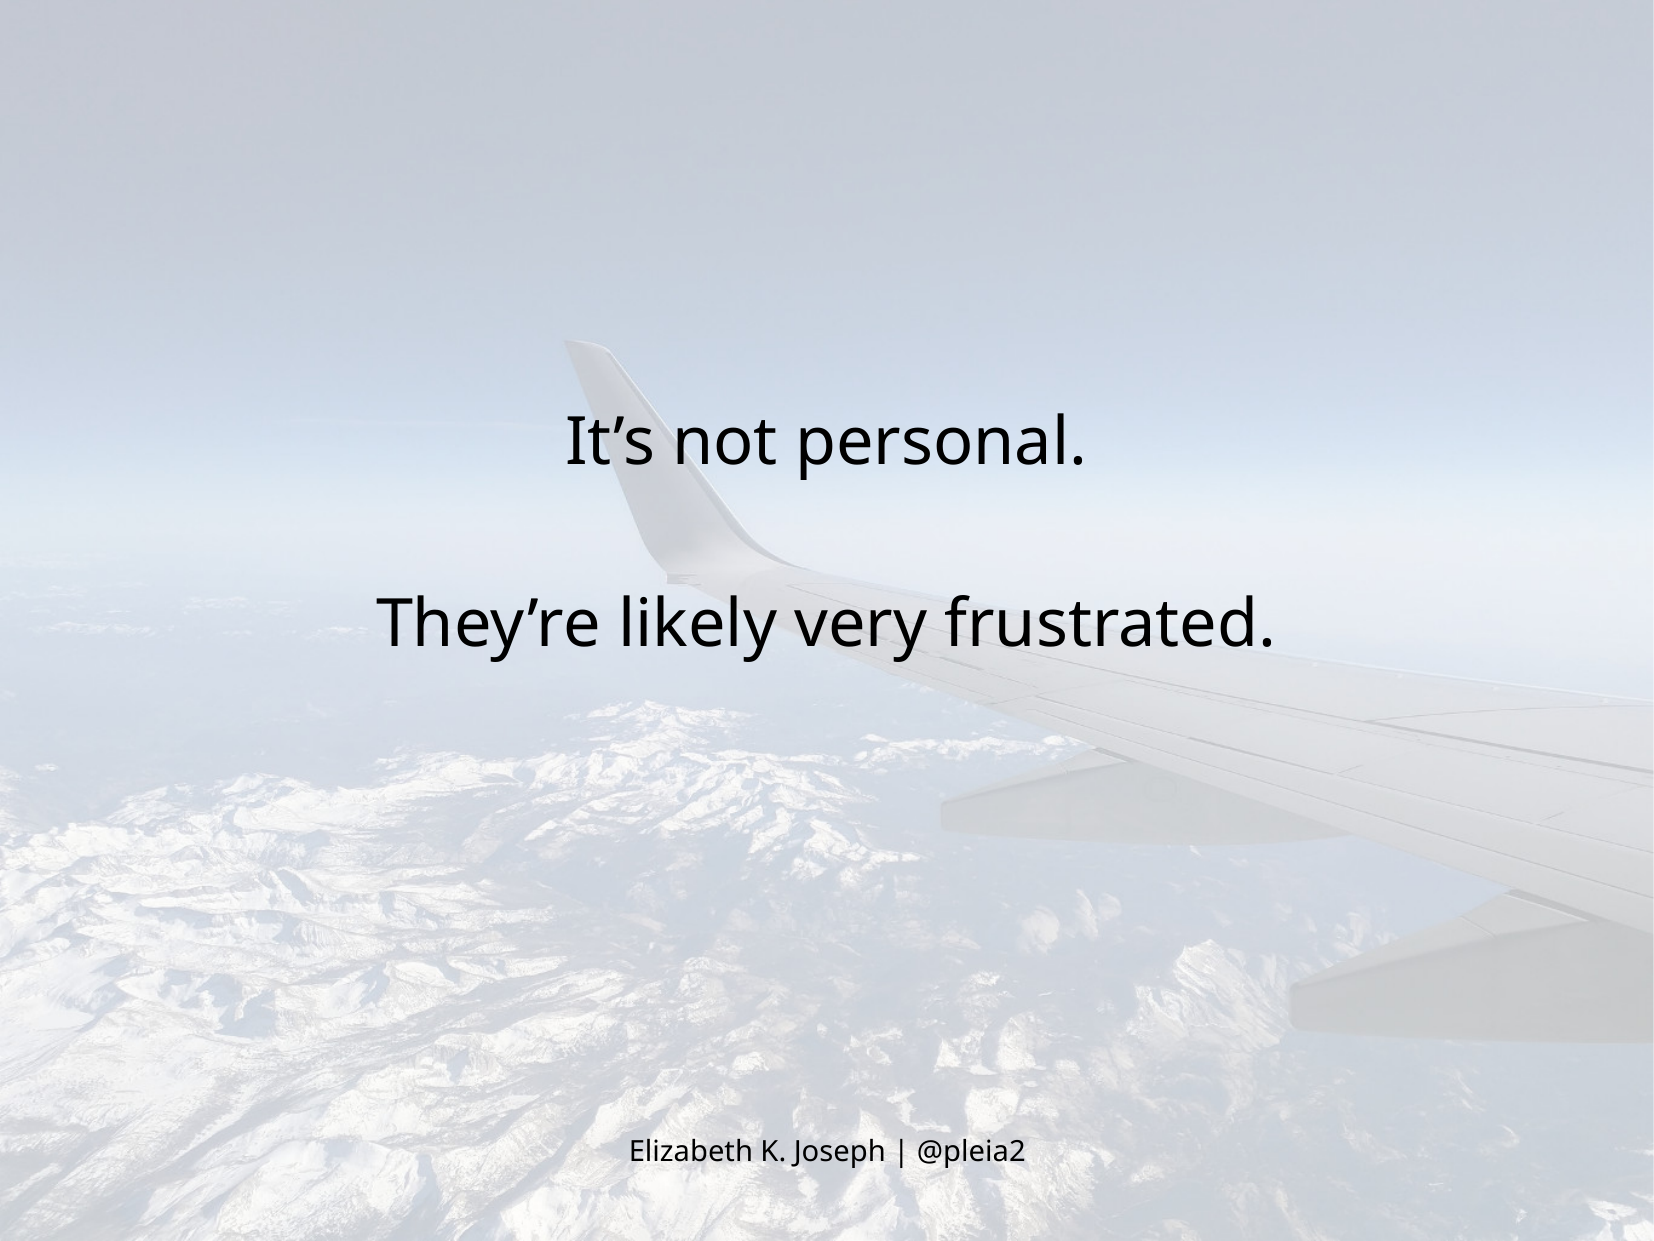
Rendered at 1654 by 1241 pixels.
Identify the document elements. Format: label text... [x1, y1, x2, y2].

picture [0, 0, 1654, 1241]
subtitle It’s not personal. They’re likely very frustrated. [82, 49, 1571, 1010]
